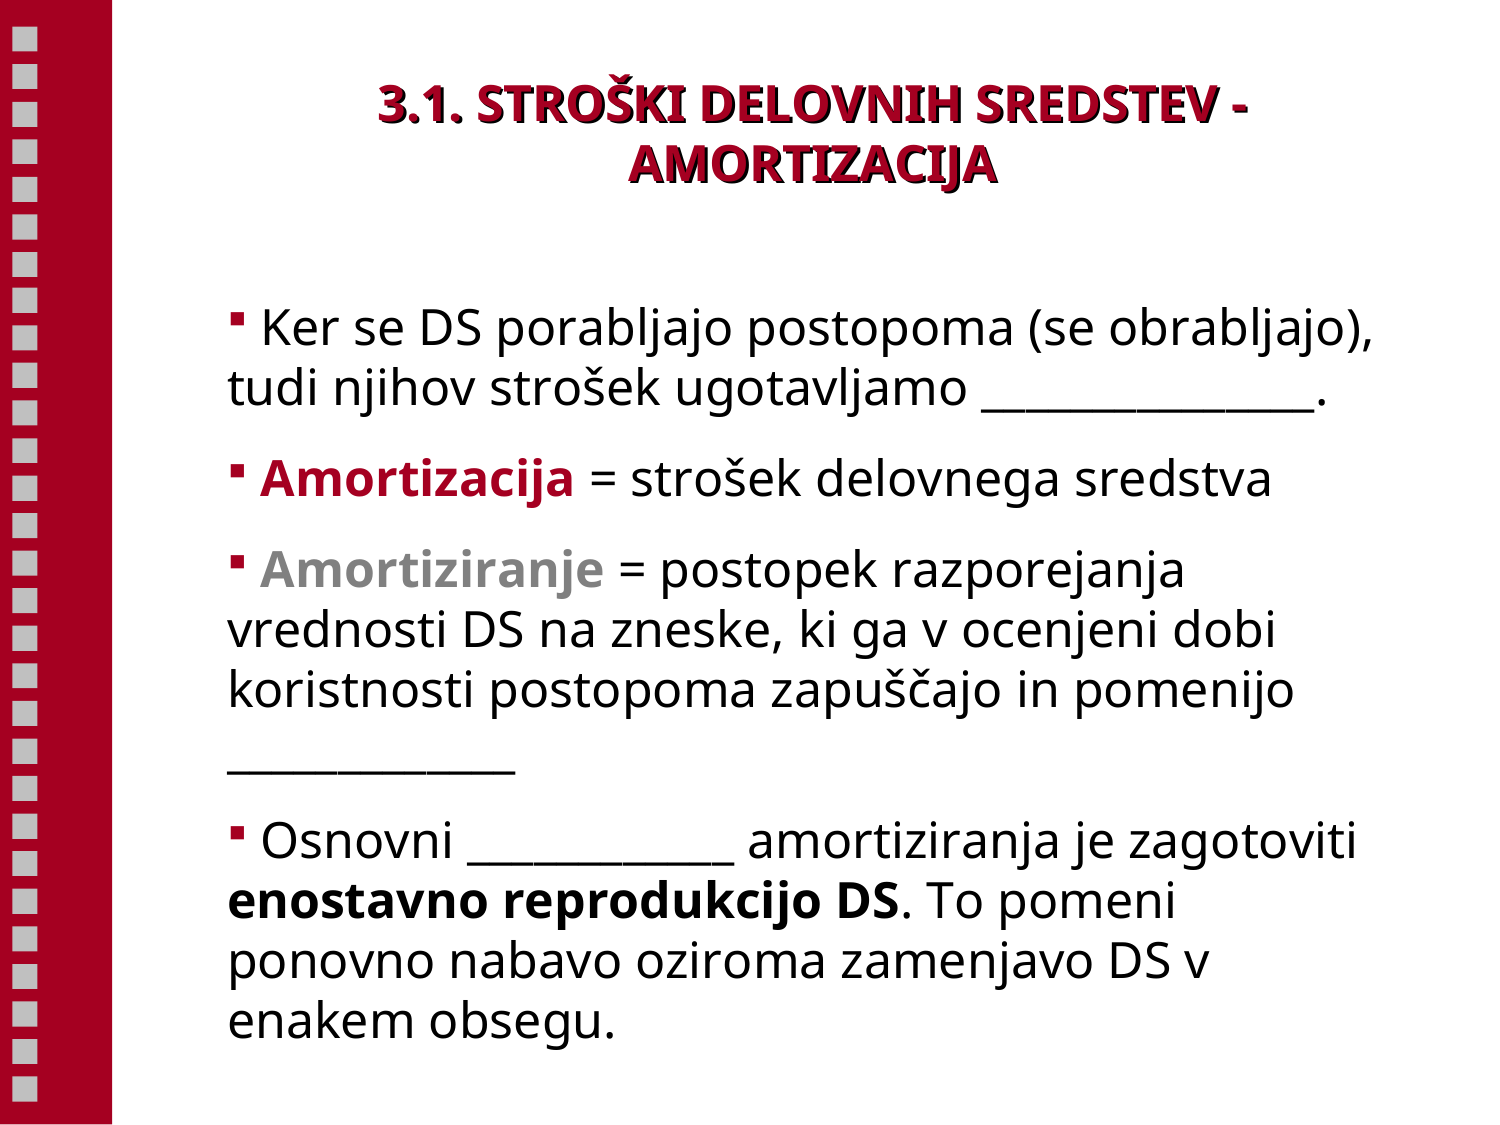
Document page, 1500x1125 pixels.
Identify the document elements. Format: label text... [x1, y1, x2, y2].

text_box Ker se DS porabljajo postopoma (se obrabljajo), tudi njihov strošek ugotavljamo _______________. Amortizacija = strošek delovnega sredstva Amortiziranje = postopek razporejanja vrednosti DS na zneske, ki ga v ocenjeni dobi koristnosti postopoma zapuščajo in pomenijo _____________ Osnovni ____________ amortiziranja je zagotoviti enostavno reprodukcijo DS. To pomeni ponovno nabavo oziroma zamenjavo DS v enakem obsegu. [212, 287, 1401, 1057]
title 3.1. STROŠKI DELOVNIH SREDSTEV - AMORTIZACIJA [174, 37, 1450, 225]
